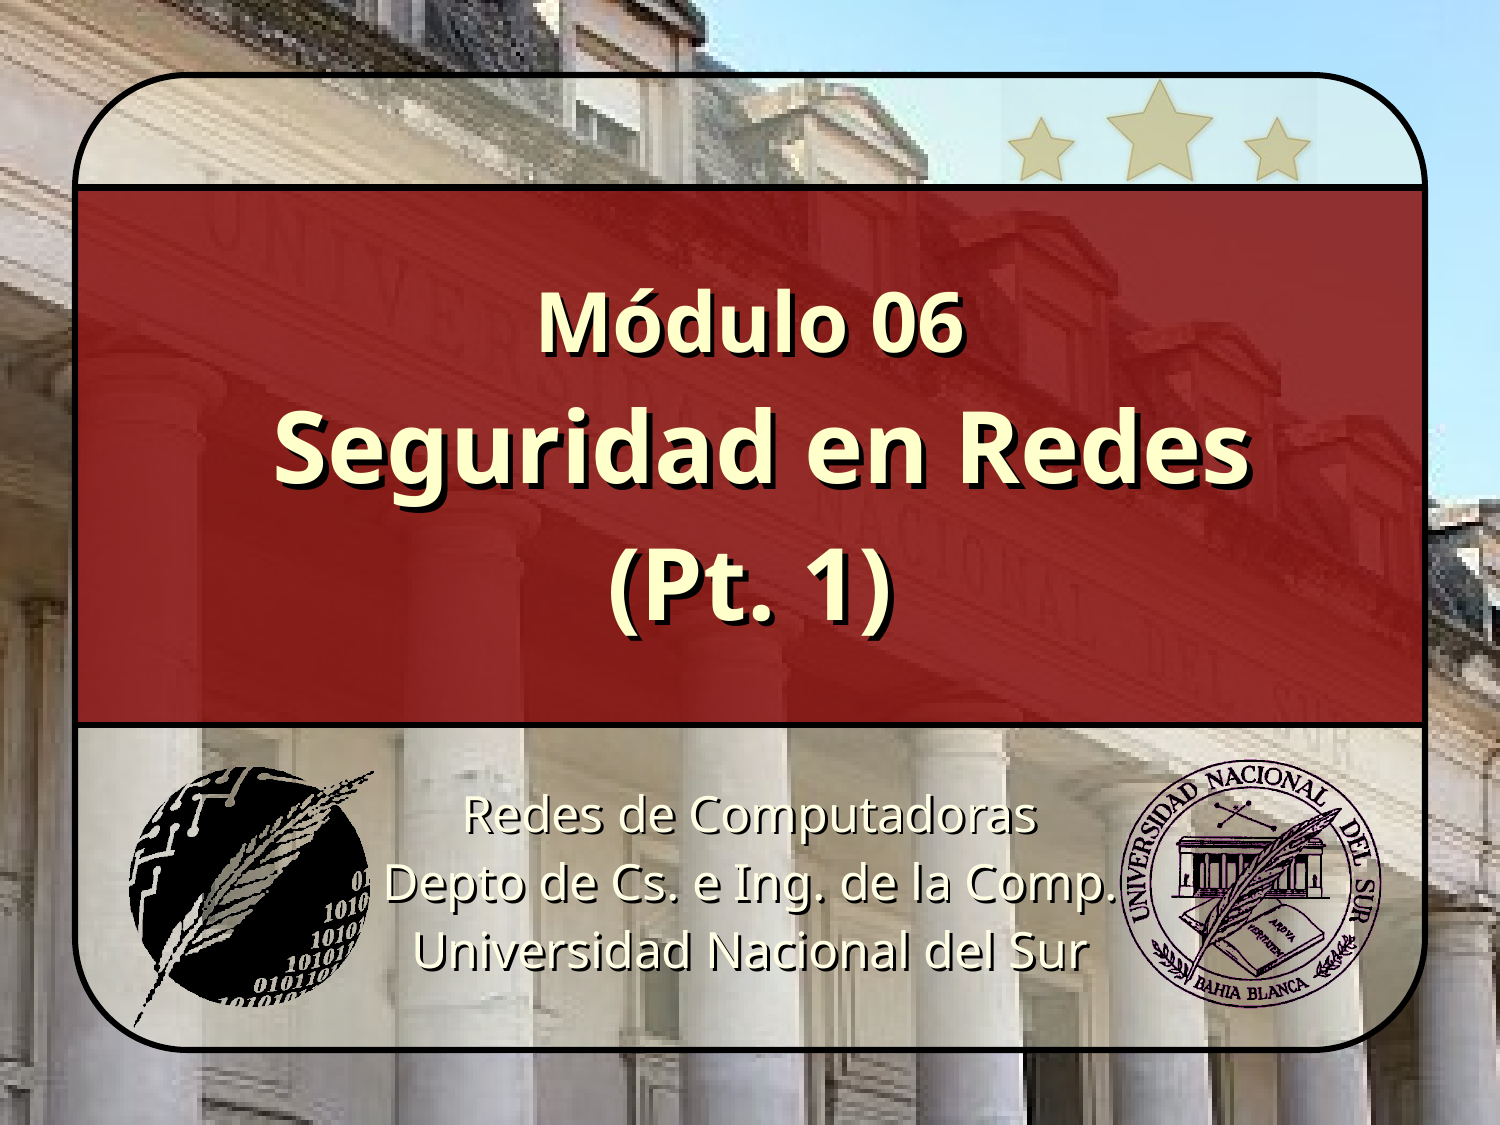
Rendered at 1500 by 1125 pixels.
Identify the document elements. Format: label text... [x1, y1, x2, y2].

title Módulo 06 Seguridad en Redes (Pt. 1) [128, 187, 1372, 726]
picture [0, 0, 1500, 1125]
